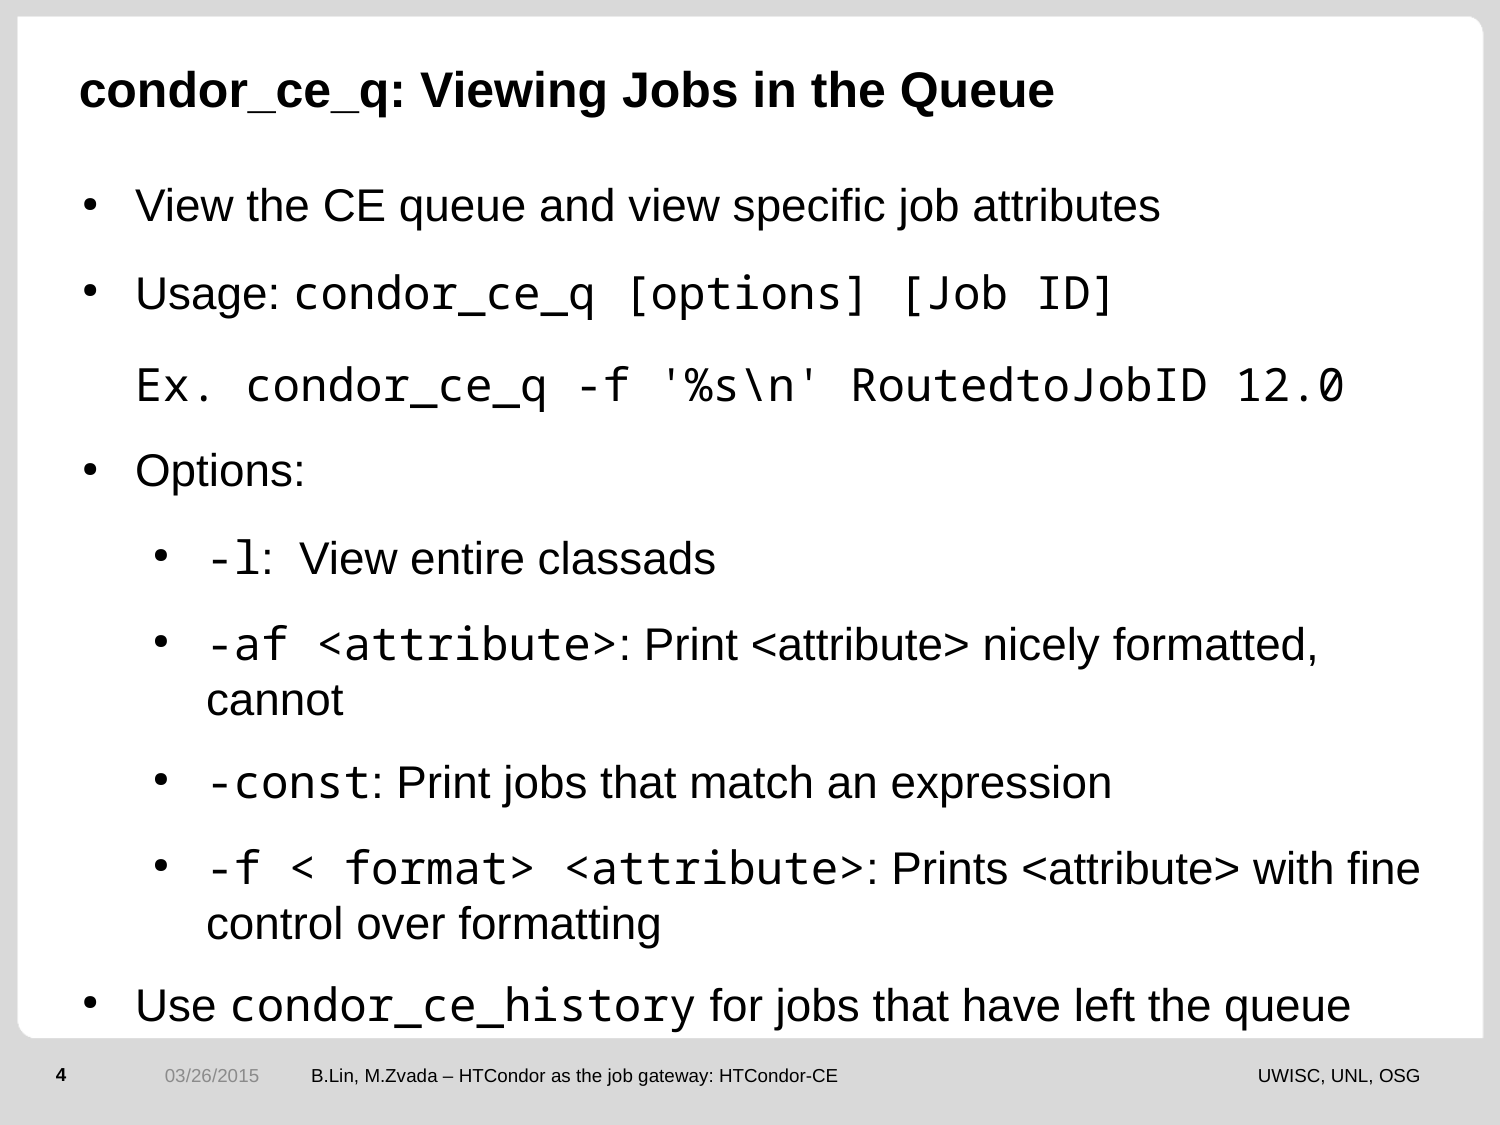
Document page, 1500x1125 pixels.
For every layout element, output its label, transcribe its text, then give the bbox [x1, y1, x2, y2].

title condor_ce_q: Viewing Jobs in the Queue [64, 54, 1198, 147]
list View the CE queue and view specific job attributes Usage: condor_ce_q [options] [Job ID] Ex. condor_ce_q -f '%s\n' RoutedtoJobID 12.0 Options: -l: View entire classads -af <attribute>: Print <attribute> nicely formatted, cannot -const: Print jobs that match an expression -f < format> <attribute>: Prints <attribute> with fine control over formatting Use condor_ce_history for jobs that have left the queue [64, 179, 1436, 1125]
picture [0, 0, 1500, 1125]
